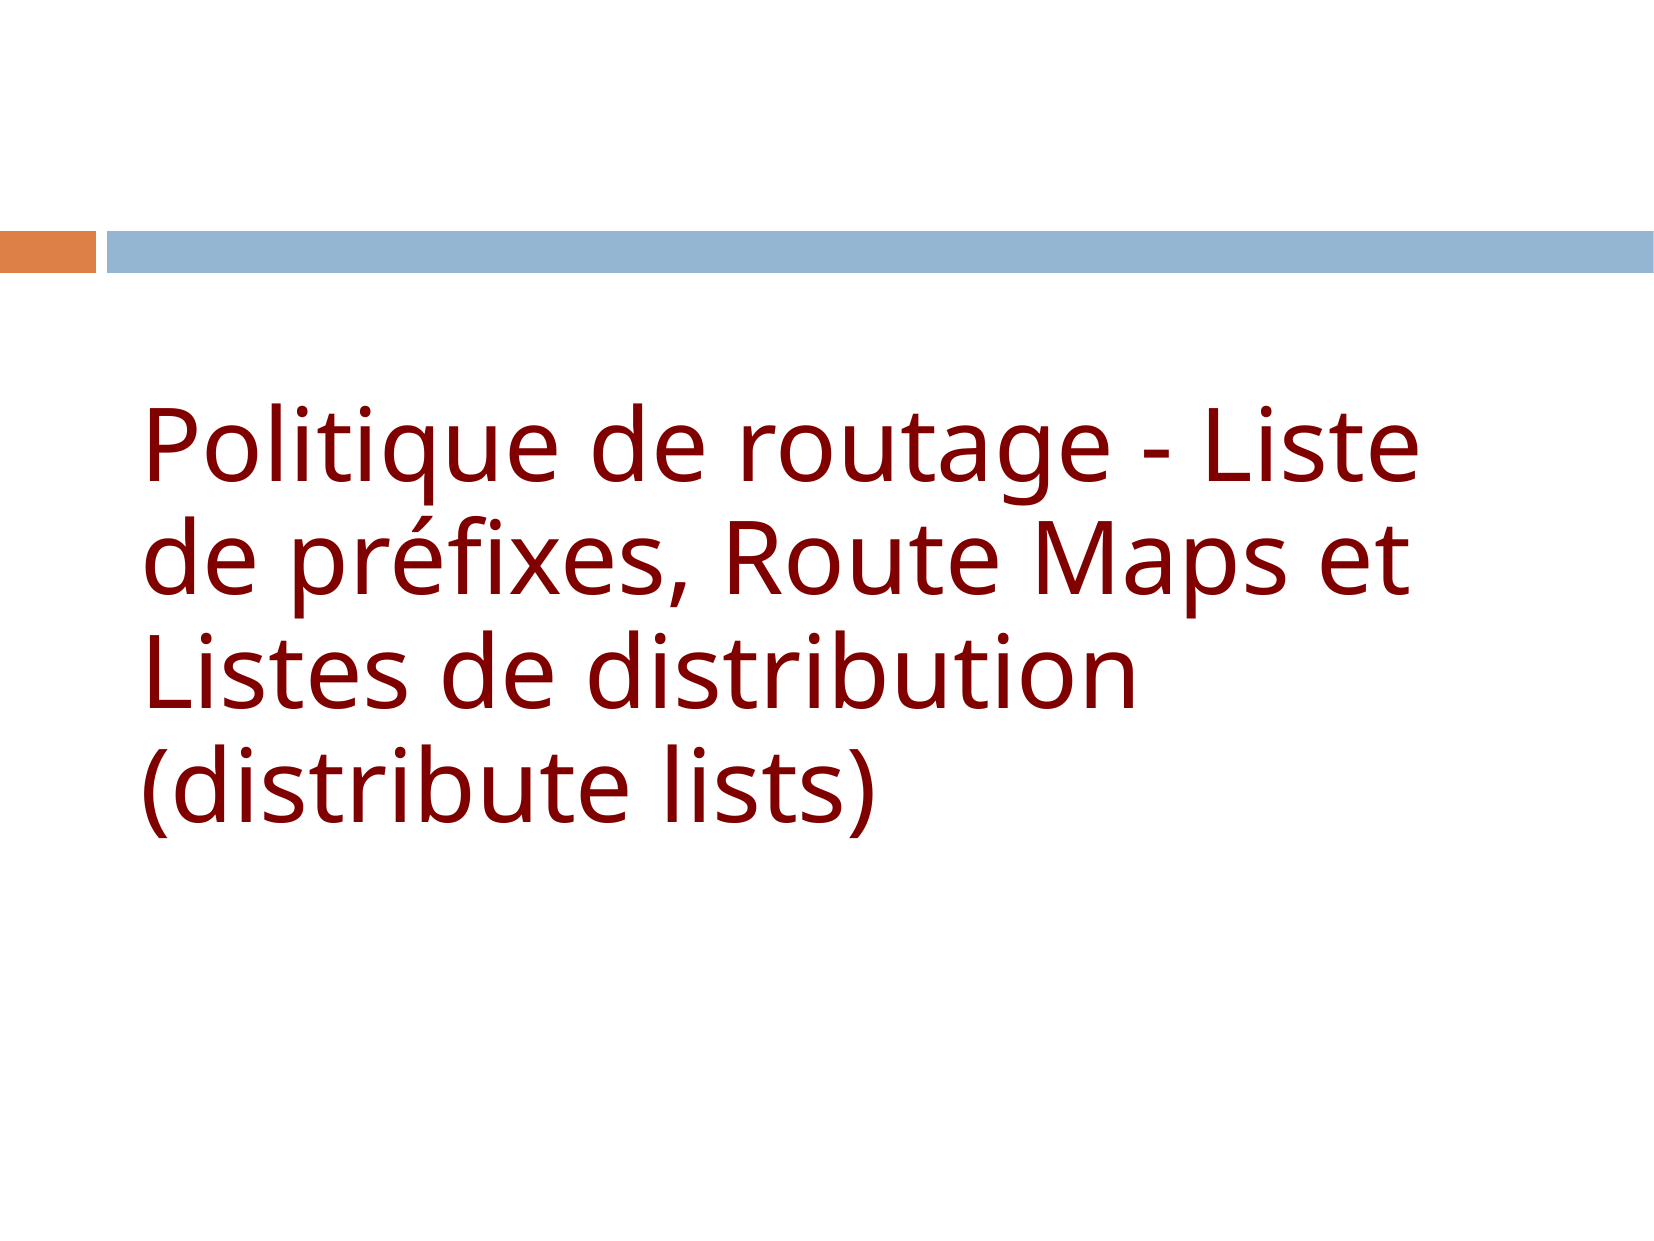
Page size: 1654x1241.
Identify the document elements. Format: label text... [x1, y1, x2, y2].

title Politique de routage - Liste de préfixes, Route Maps et Listes de distribution (distribute lists)‏ [123, 381, 1530, 763]
